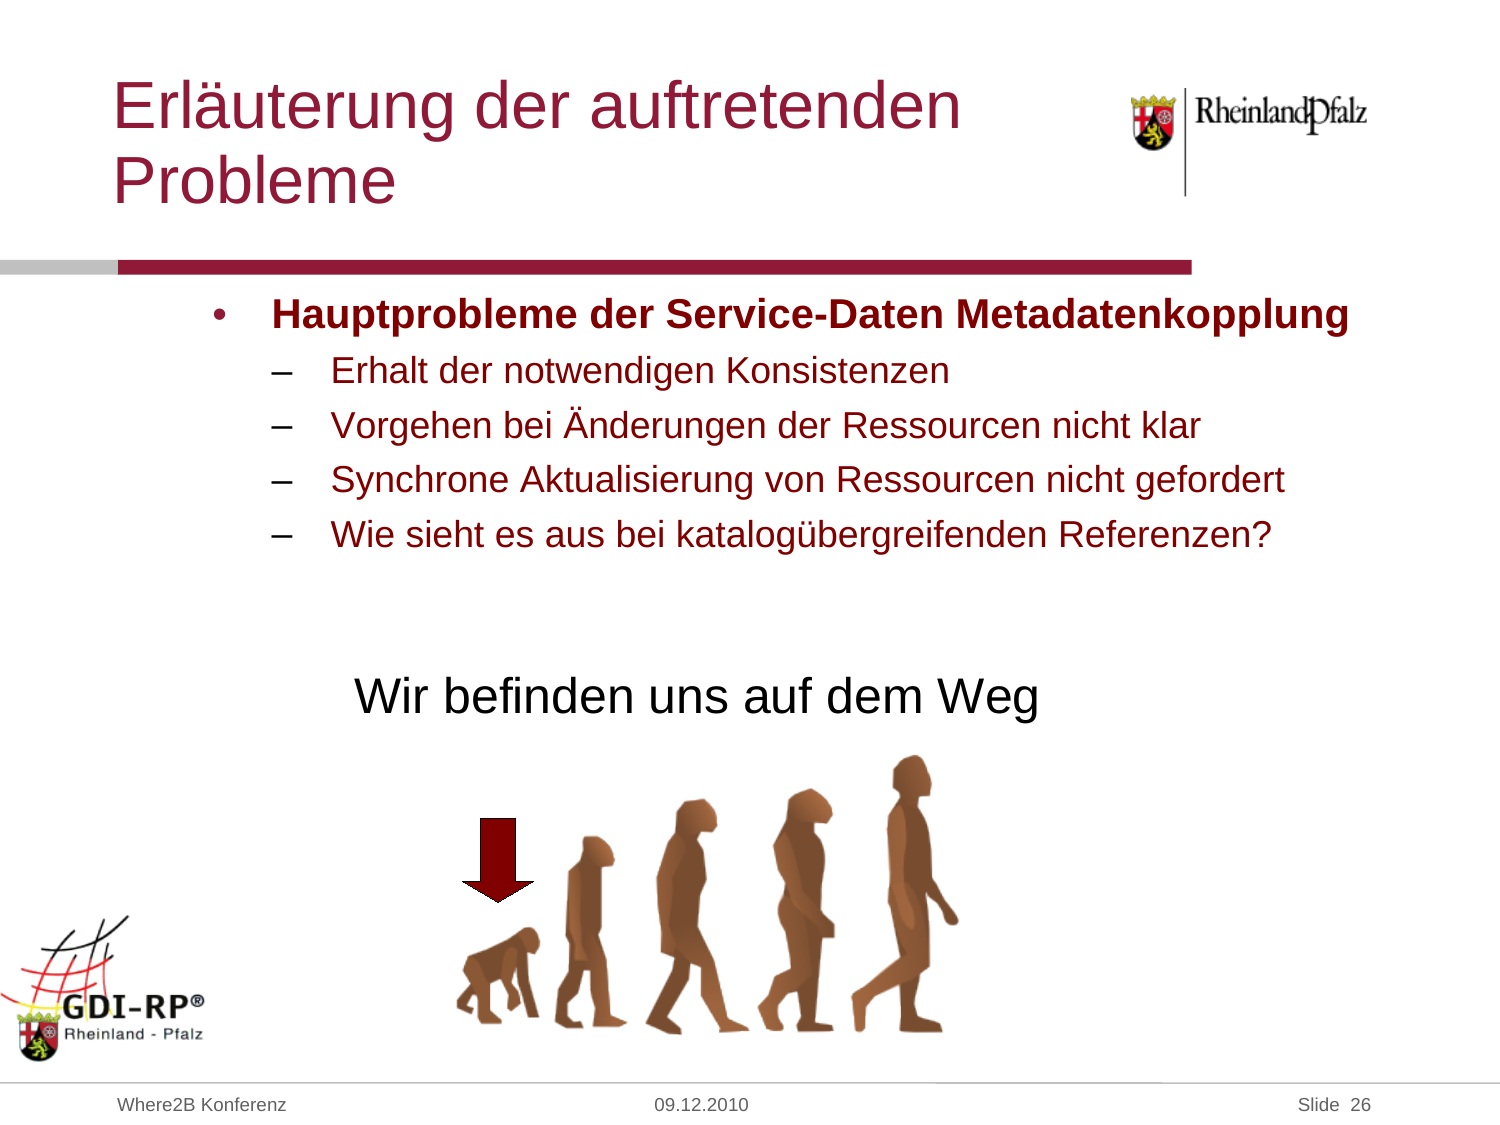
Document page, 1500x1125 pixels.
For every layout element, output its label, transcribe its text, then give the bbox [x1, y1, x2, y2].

text_box [462, 818, 534, 903]
picture [0, 915, 207, 1063]
picture [444, 763, 966, 1050]
list Hauptprobleme der Service-Daten Metadatenkopplung Erhalt der notwendigen Konsistenzen Vorgehen bei Änderungen der Ressourcen nicht klar Synchrone Aktualisierung von Ressourcen nicht gefordert Wie sieht es aus bei katalogübergreifenden Referenzen? [212, 295, 1477, 703]
title Erläuterung der auftretenden Probleme [112, 63, 1071, 224]
text_box Wir befinden uns auf dem Weg [339, 656, 1057, 763]
picture [1131, 88, 1447, 198]
